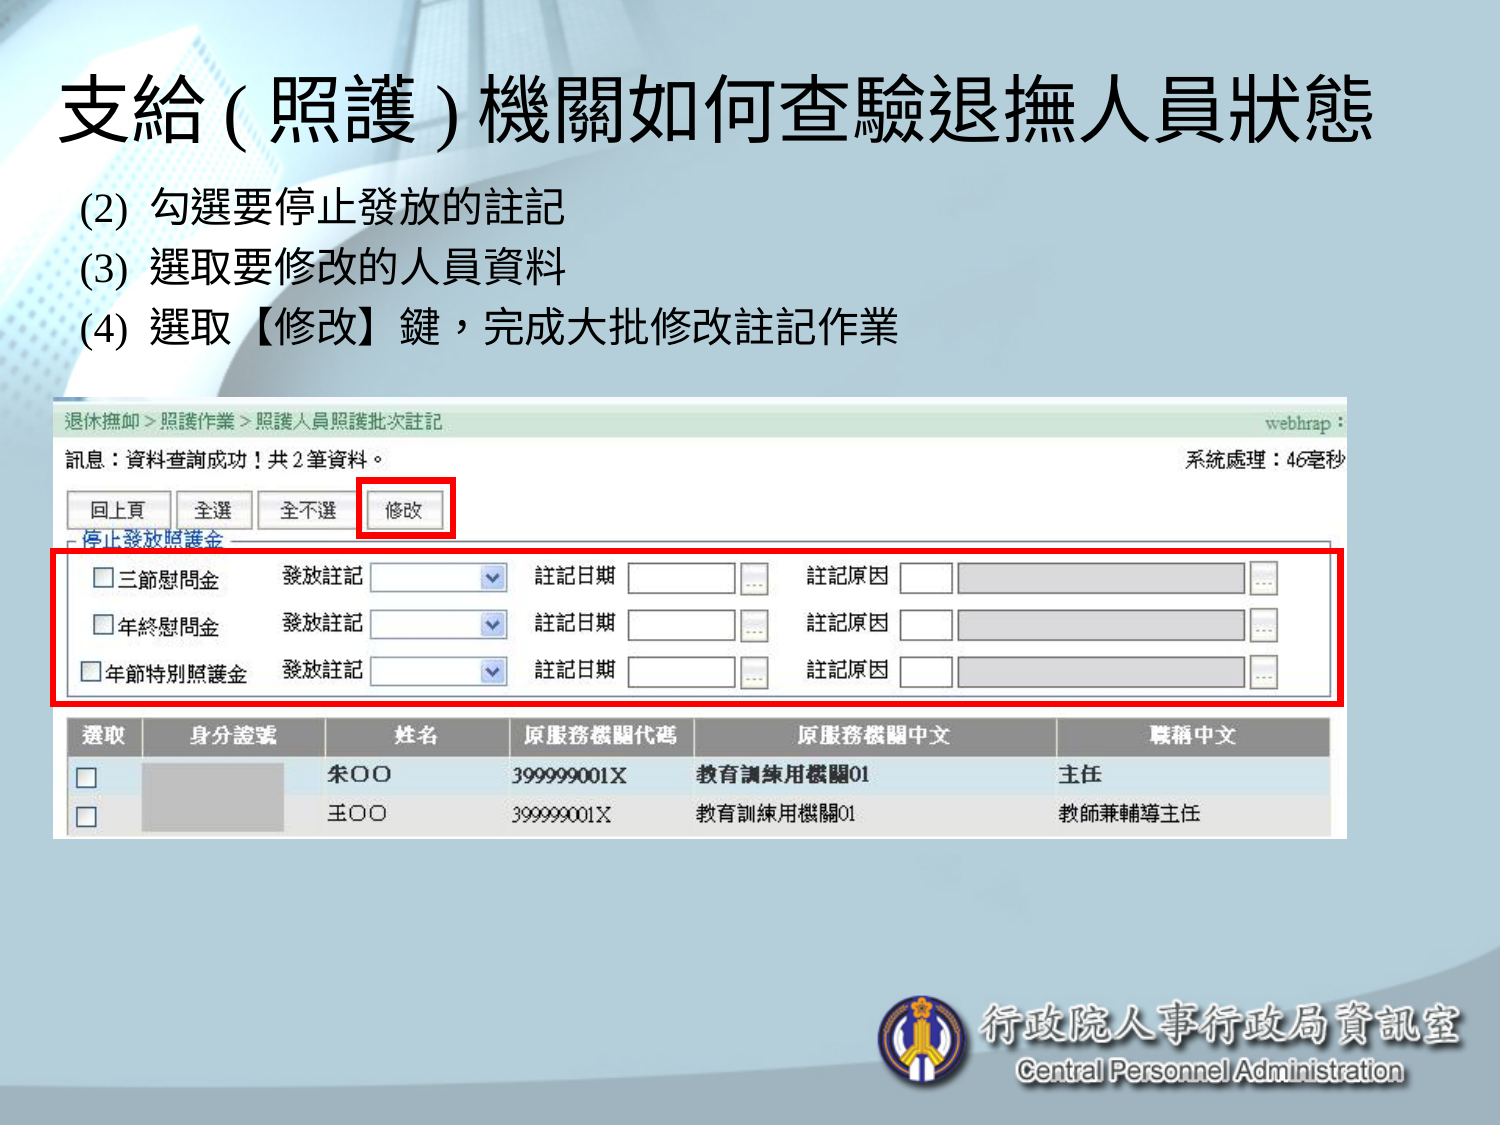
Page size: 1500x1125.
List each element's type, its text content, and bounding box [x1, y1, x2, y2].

title 支給(照護)機關如何查驗退撫人員狀態 [41, 42, 1471, 173]
text_box (2) 勾選要停止發放的註記 (3) 選取要修改的人員資料 (4) 選取【修改】鍵，完成大批修改註記作業 [64, 554, 1337, 701]
text_box (2) 勾選要停止發放的註記 (3) 選取要修改的人員資料 (4) 選取【修改】鍵，完成大批修改註記作業 [64, 172, 1447, 848]
picture [0, 0, 1500, 1125]
